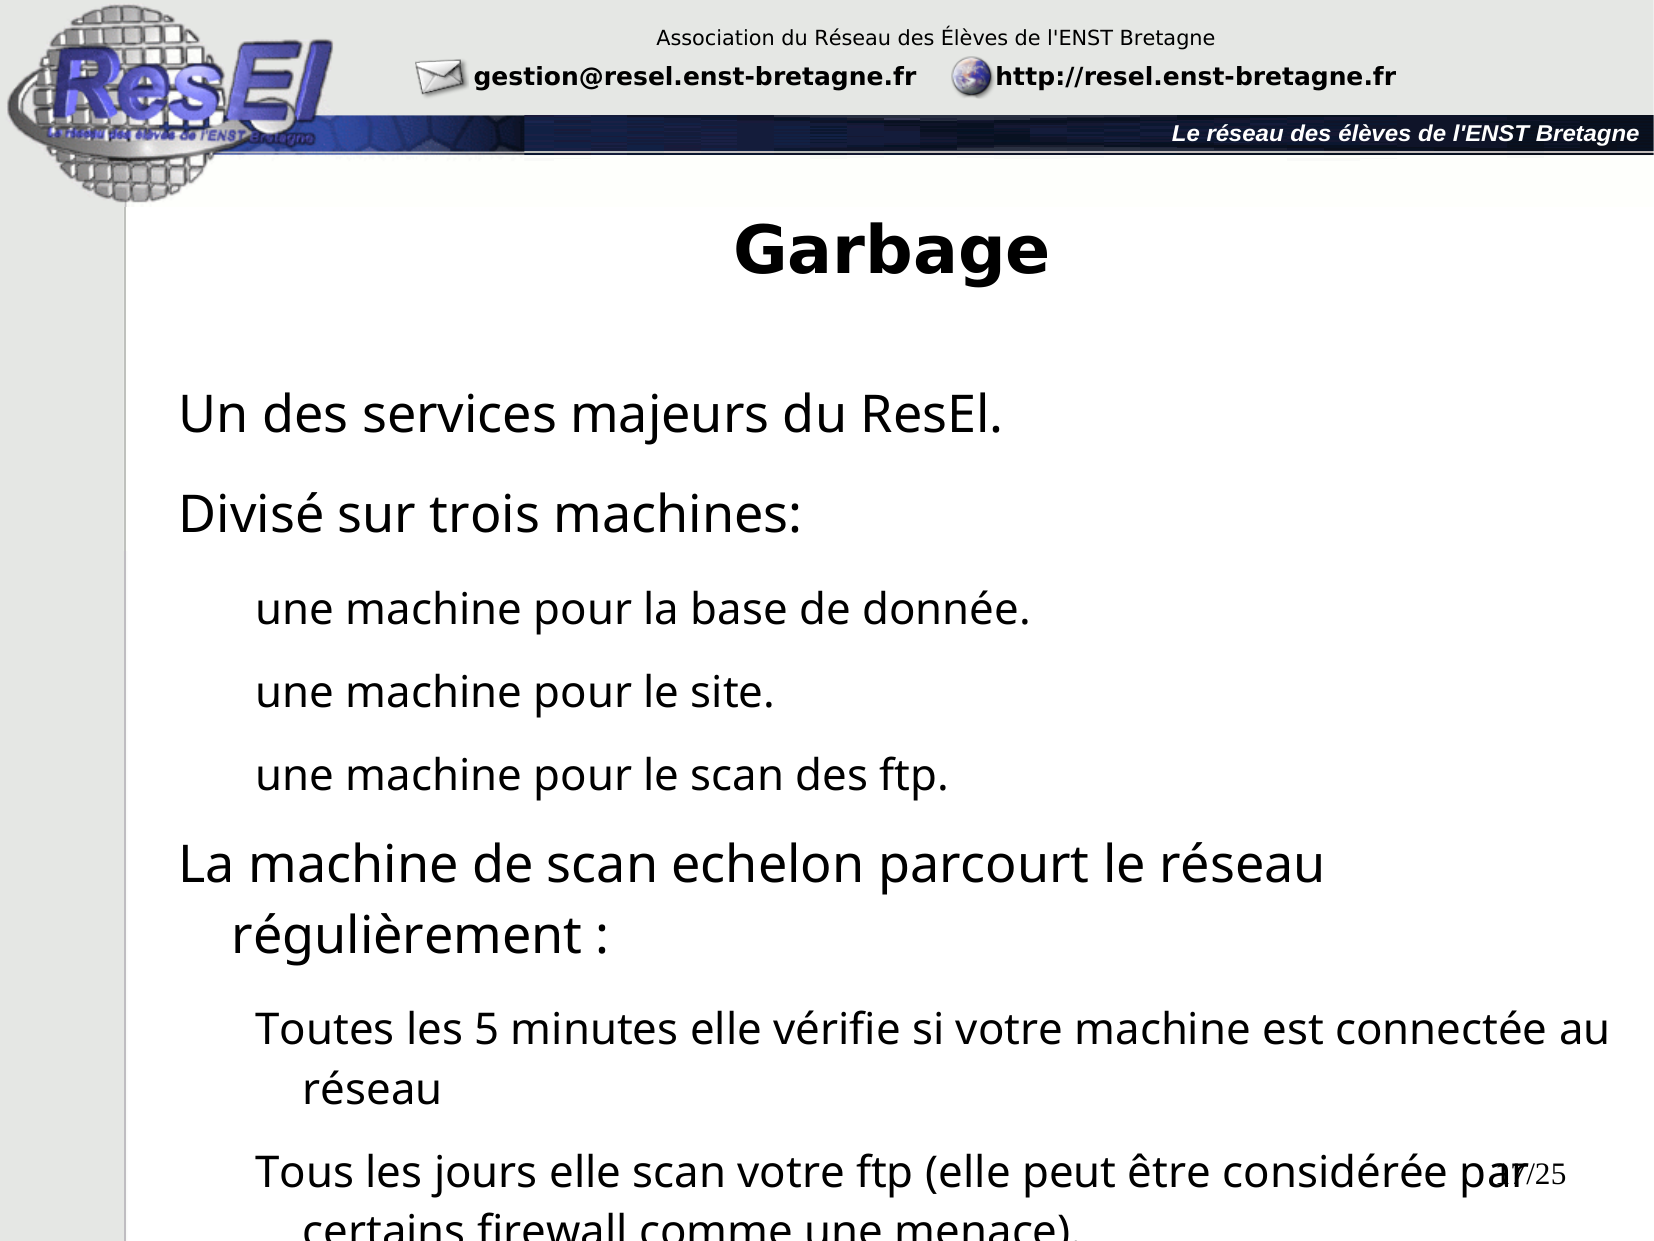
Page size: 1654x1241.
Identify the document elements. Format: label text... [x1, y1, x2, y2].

title Garbage [195, 169, 1590, 333]
list Un des services majeurs du ResEl. Divisé sur trois machines: une machine pour la base de donnée. une machine pour le site. une machine pour le scan des ftp. La machine de scan echelon parcourt le réseau régulièrement : Toutes les 5 minutes elle vérifie si votre machine est connectée au réseau Tous les jours elle scan votre ftp (elle peut être considérée par certains firewall comme une menace). [161, 376, 1619, 1198]
picture [0, 0, 1654, 1241]
